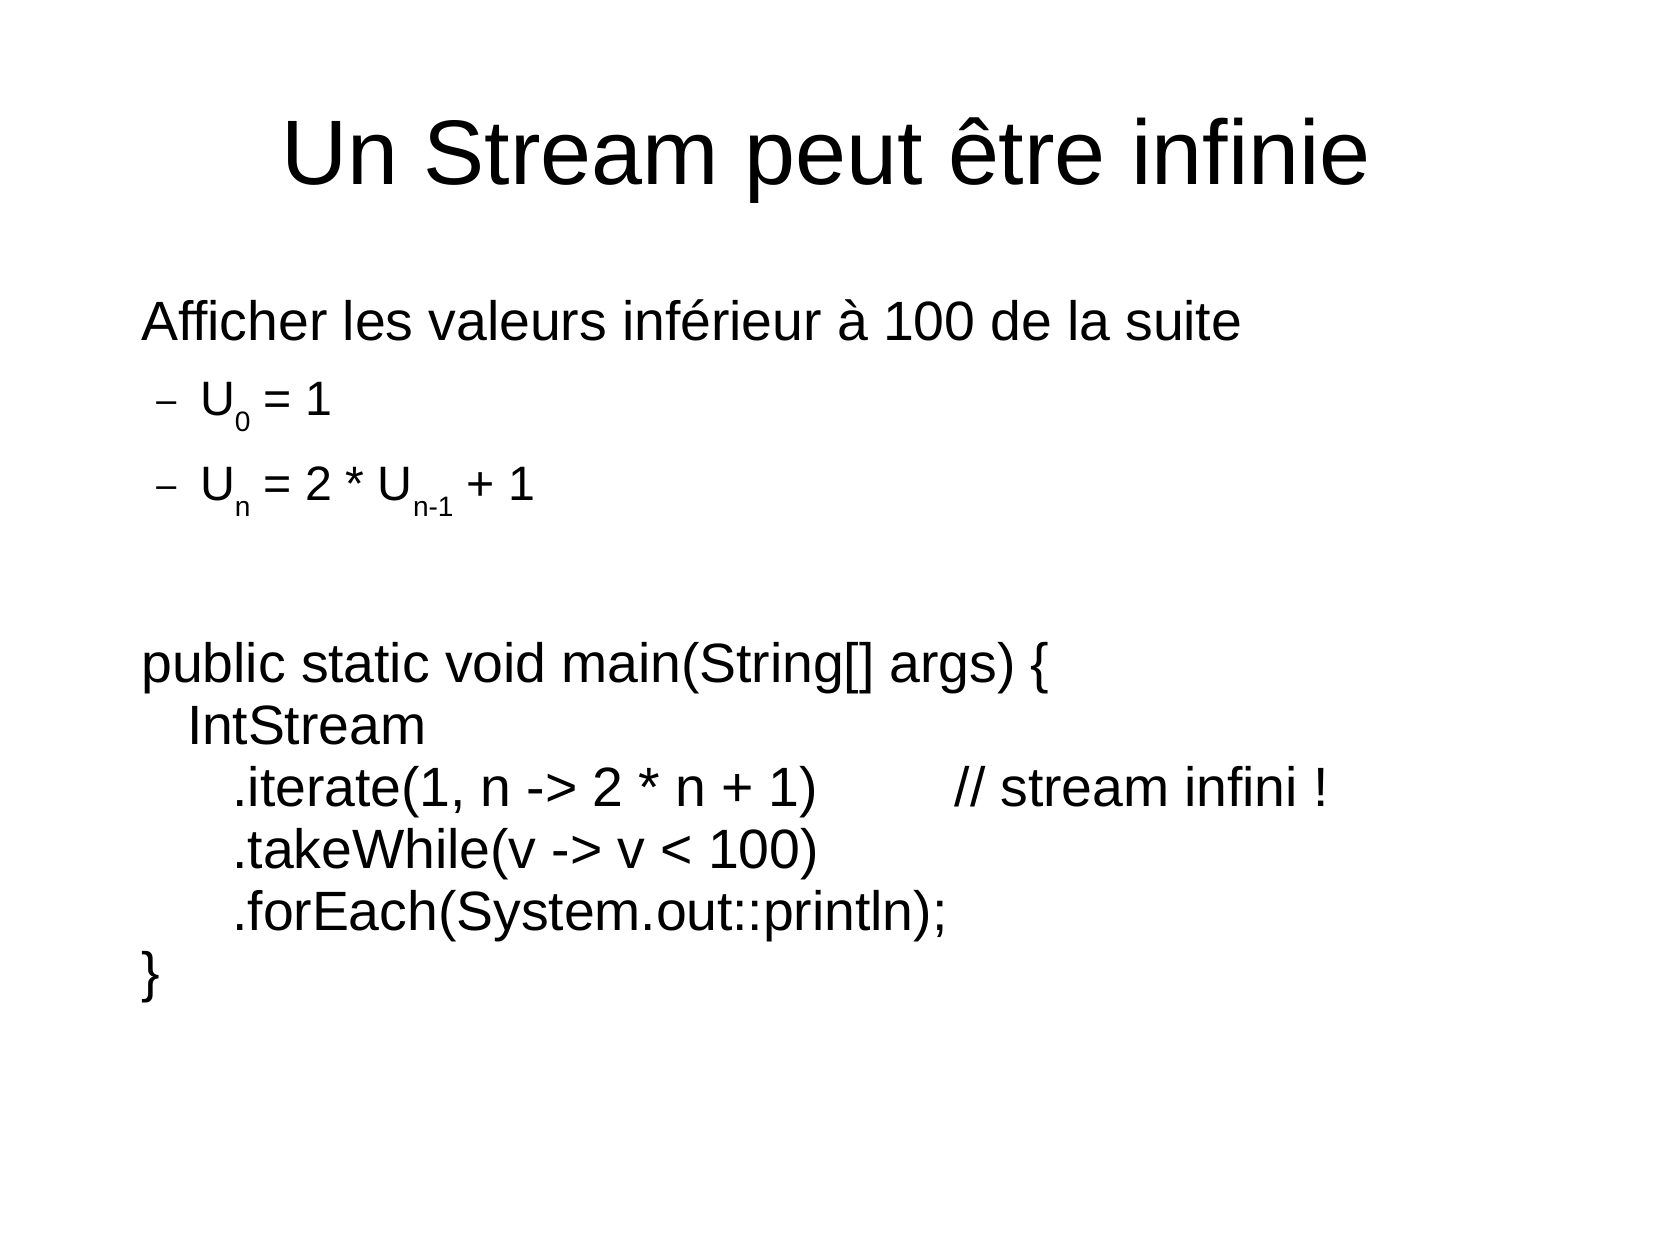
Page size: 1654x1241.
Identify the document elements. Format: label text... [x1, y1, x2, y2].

list Afficher les valeurs inférieur à 100 de la suite U0 = 1 Un = 2 * Un-1 + 1 public static void main(String[] args) { IntStream .iterate(1, n -> 2 * n + 1) // stream infini ! .takeWhile(v -> v < 100) .forEach(System.out::println); } [82, 290, 1571, 1010]
title Un Stream peut être infinie [82, 49, 1571, 257]
